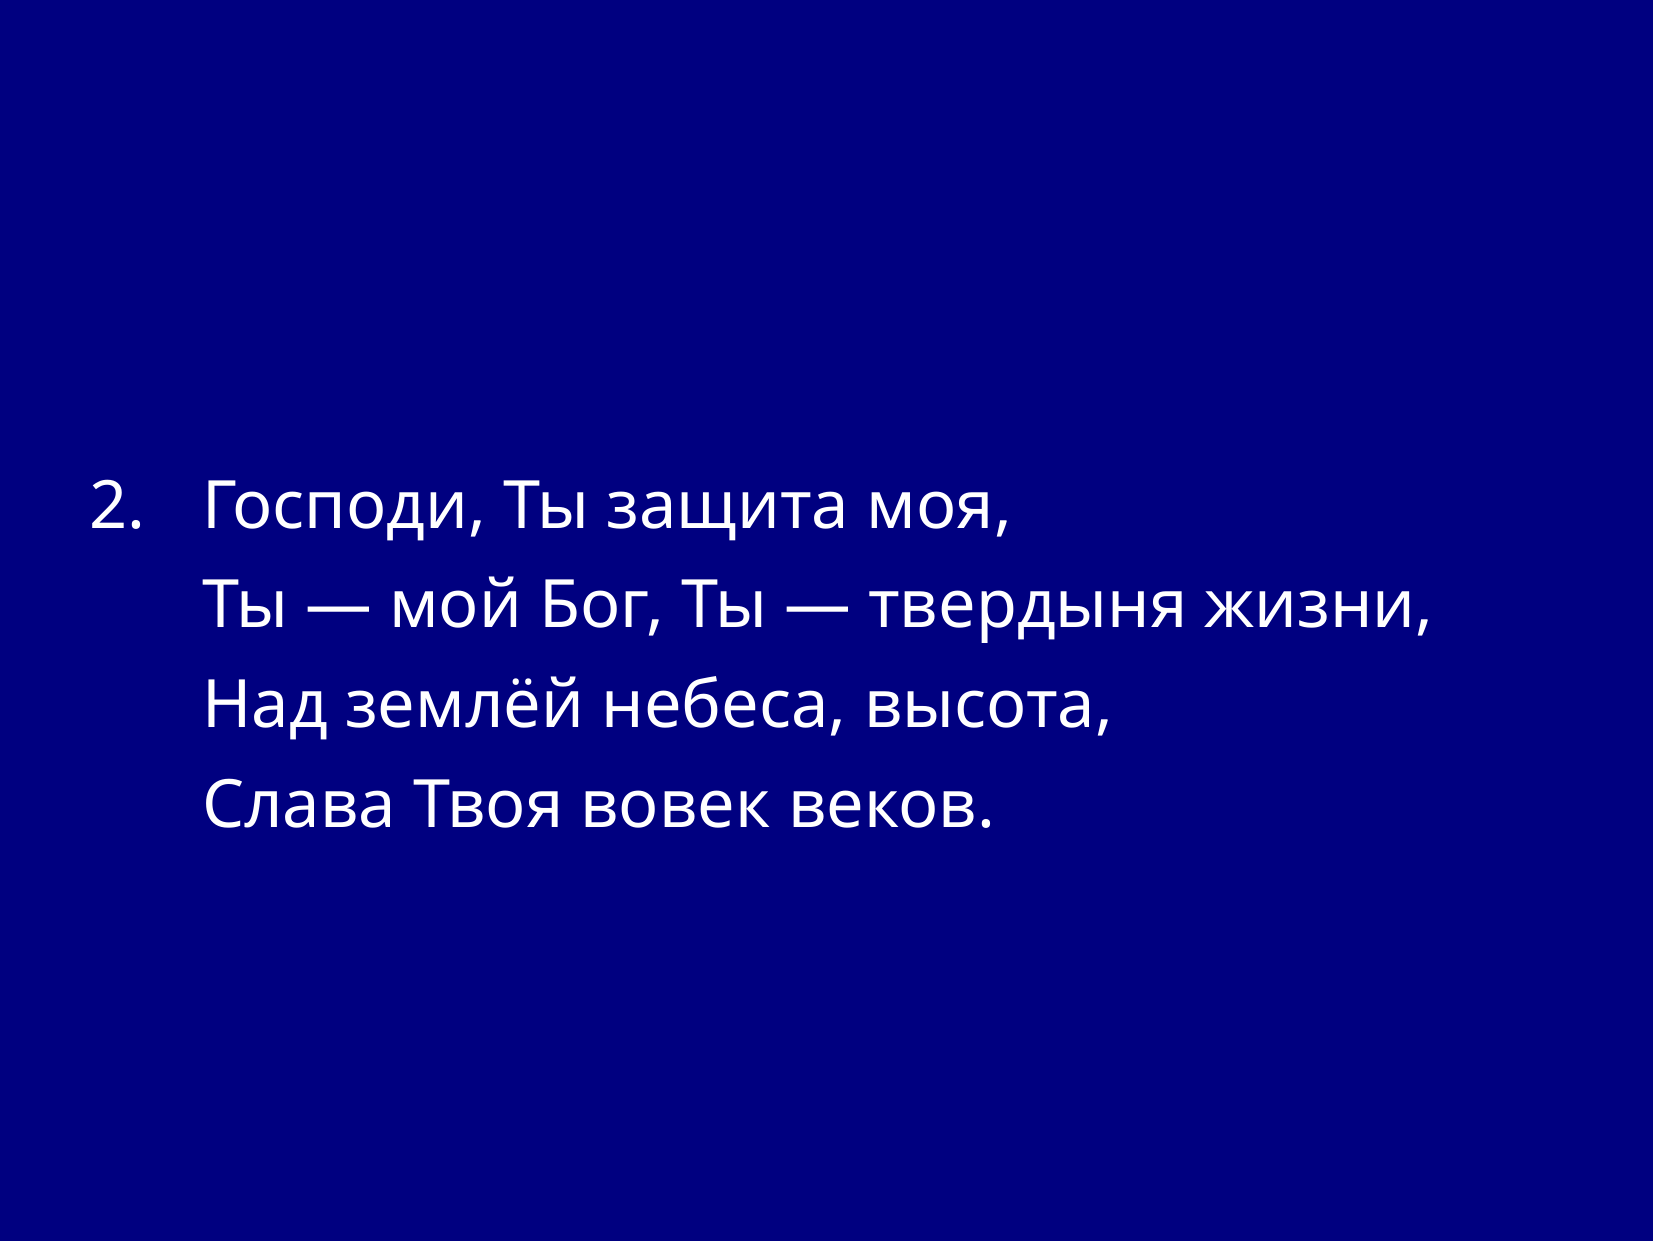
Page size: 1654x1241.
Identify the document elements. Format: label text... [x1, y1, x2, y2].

text_box 2. Господи, Ты защита моя, Ты — мой Бог, Ты — твердыня жизни, Над землёй небеса, высота, Слава Твоя вовек веков. [75, 150, 1576, 1163]
